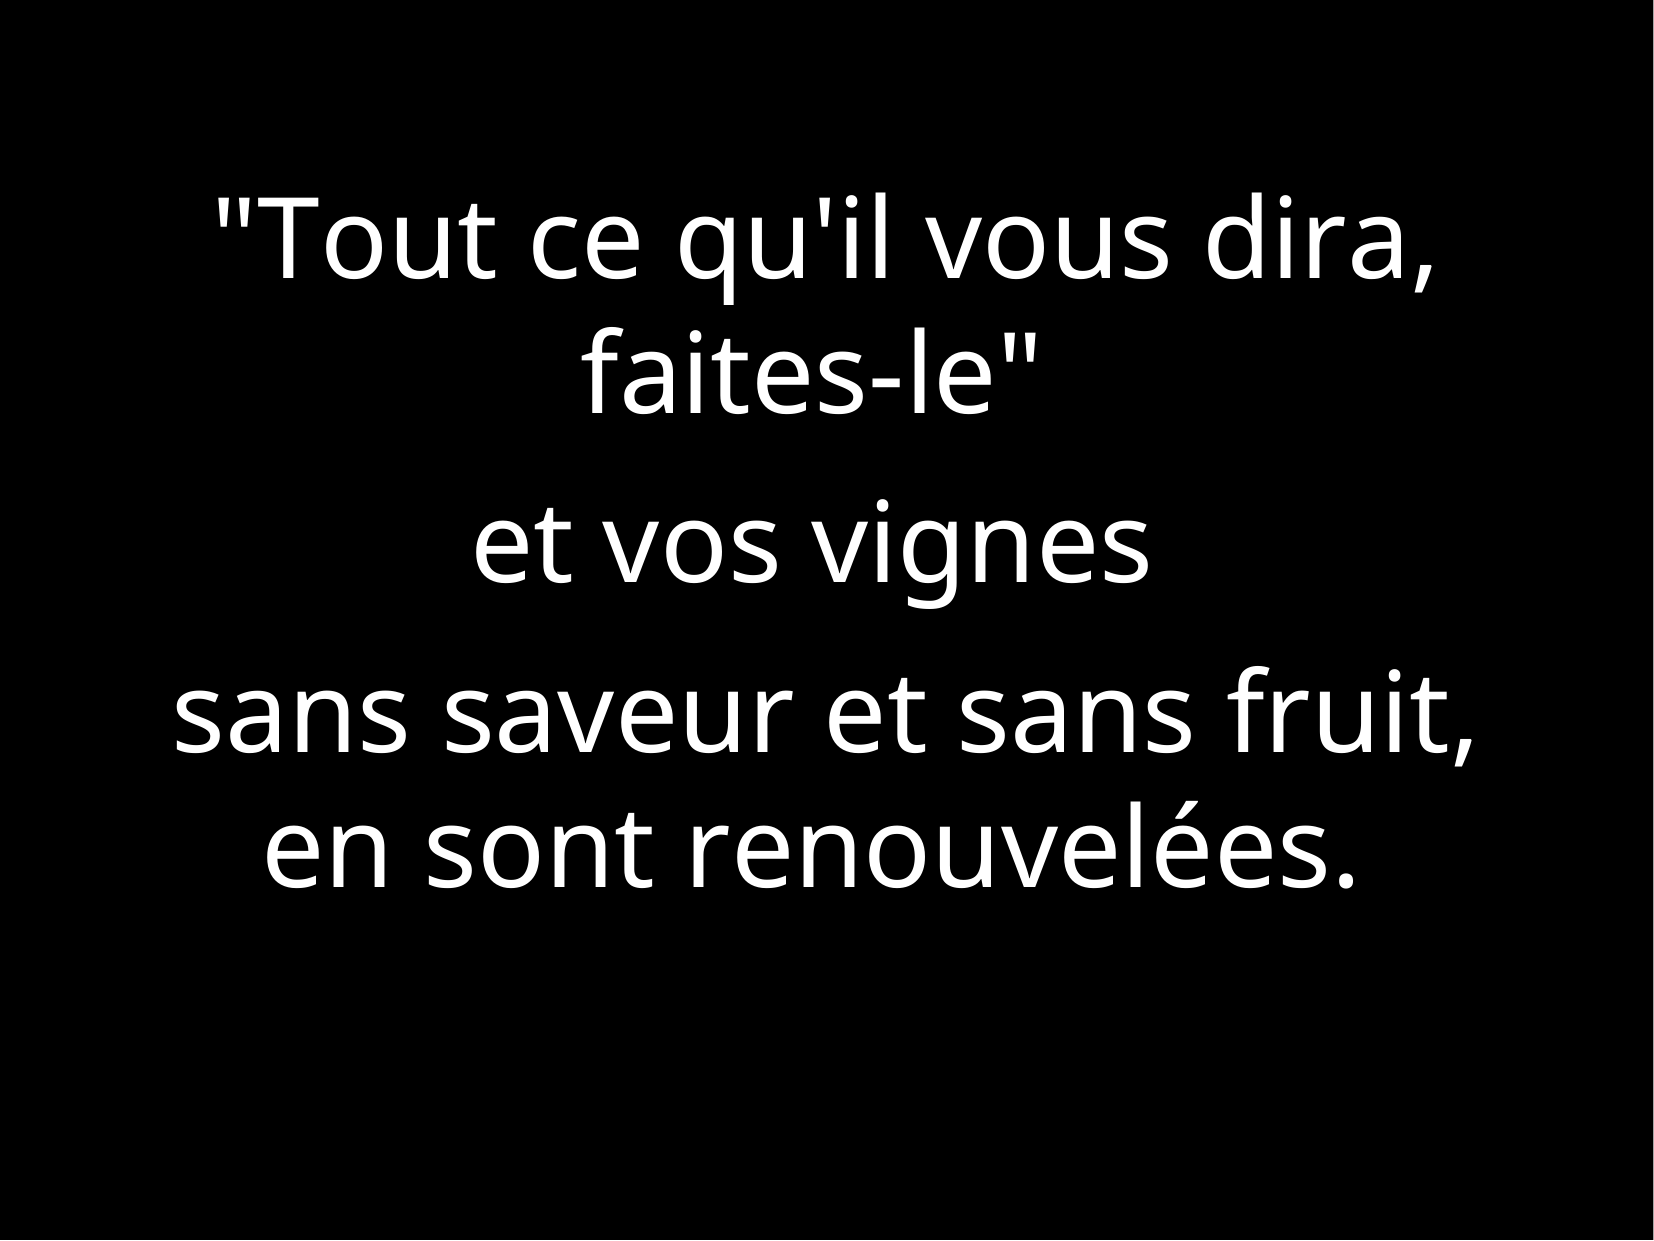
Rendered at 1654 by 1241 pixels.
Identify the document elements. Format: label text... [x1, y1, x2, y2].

list "Tout ce qu'il vous dira, faites-le" et vos vignes sans saveur et sans fruit, en sont renouvelées. [82, 99, 1571, 1108]
